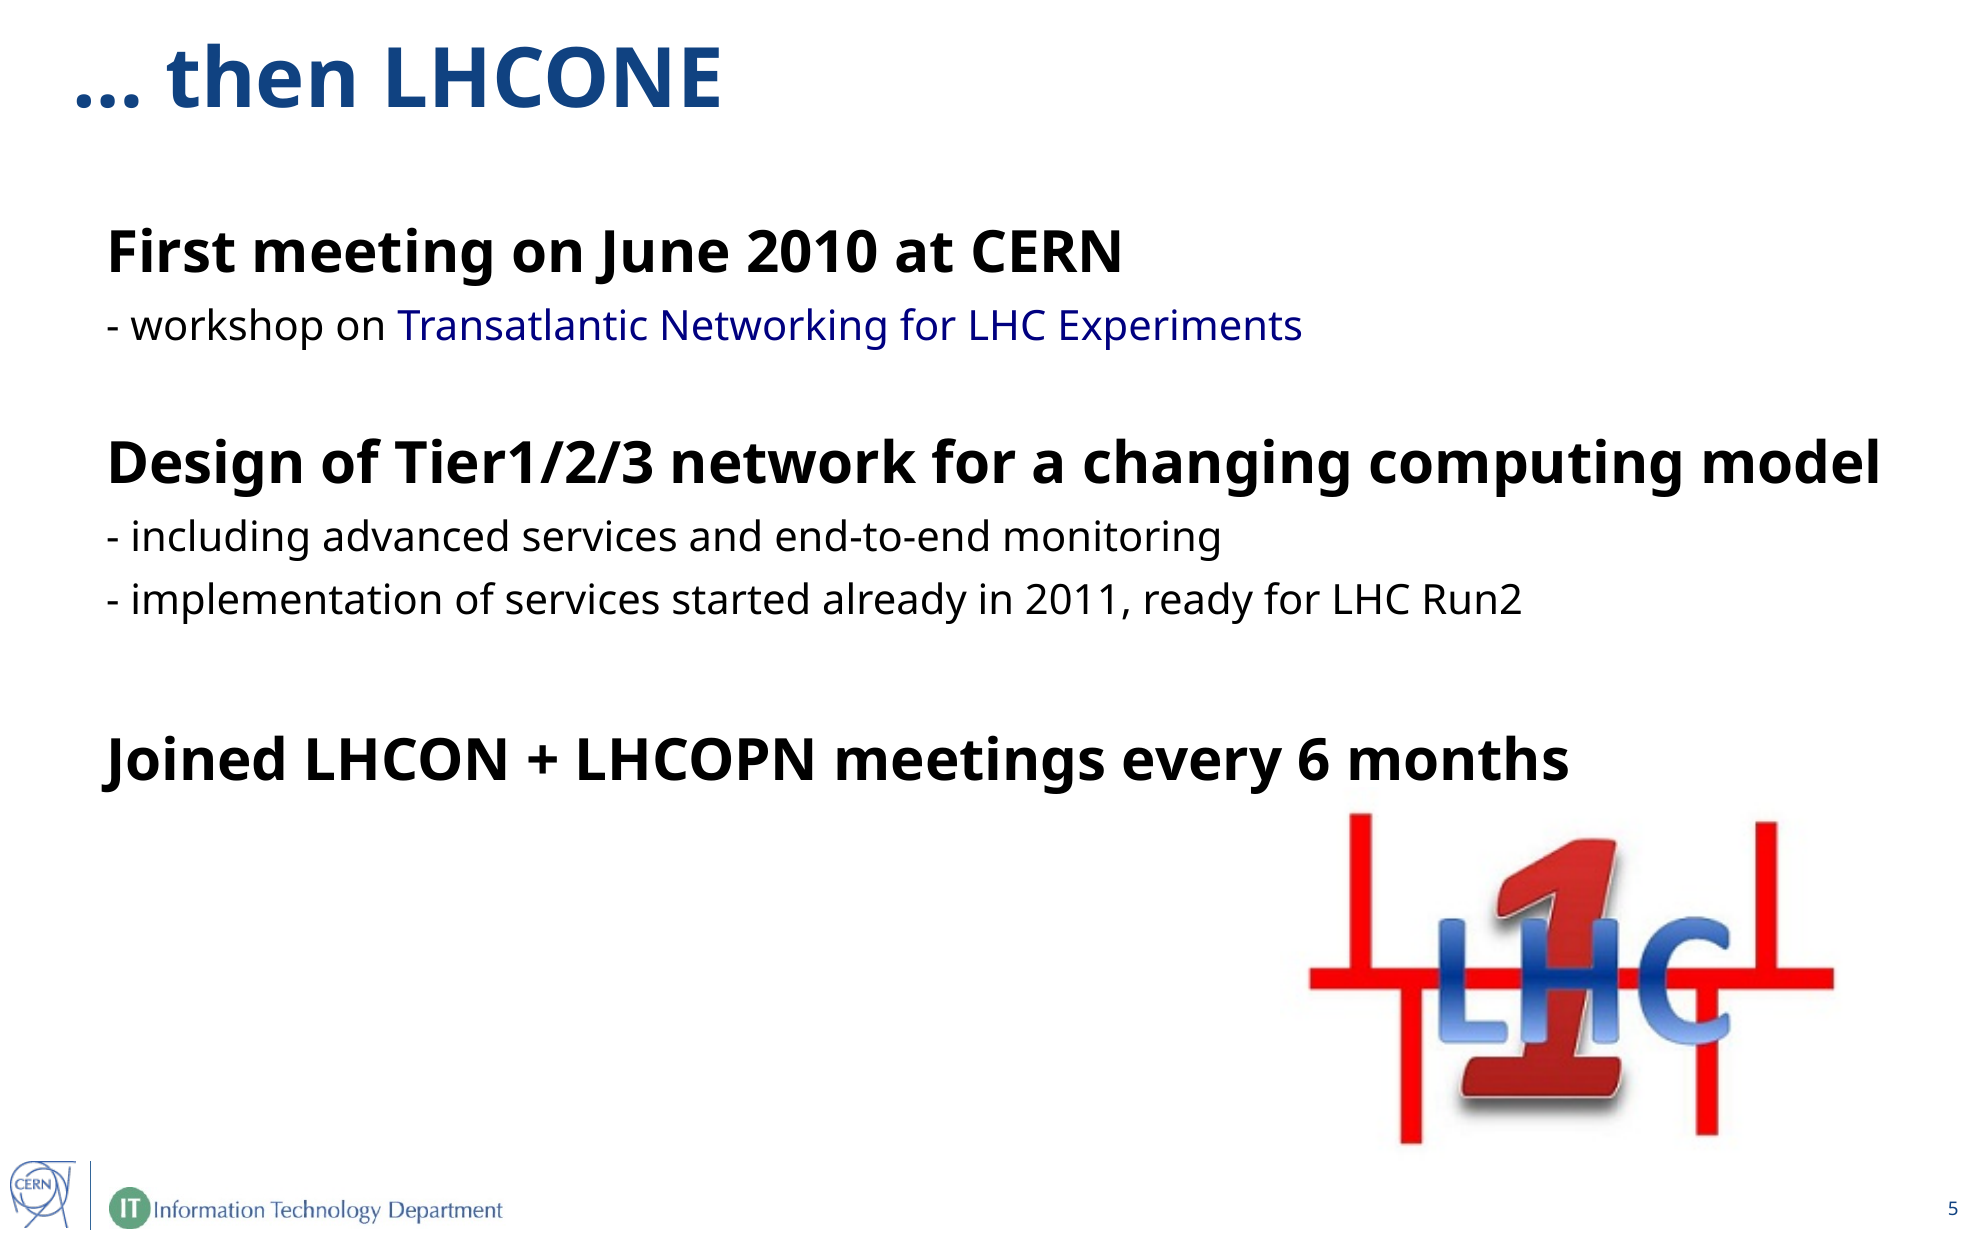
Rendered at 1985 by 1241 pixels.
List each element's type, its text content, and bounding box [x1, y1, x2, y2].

picture [10, 1161, 76, 1238]
title … then LHCONE [72, 0, 1834, 166]
picture [1280, 787, 1857, 1175]
text_box First meeting on June 2010 at CERN - workshop on Transatlantic Networking for LHC Experiments Design of Tier1/2/3 network for a changing computing model - including advanced services and end-to-end monitoring - implementation of services started already in 2011, ready for LHC Run2 Joined LHCON + LHCOPN meetings every 6 months [91, 203, 1921, 1241]
